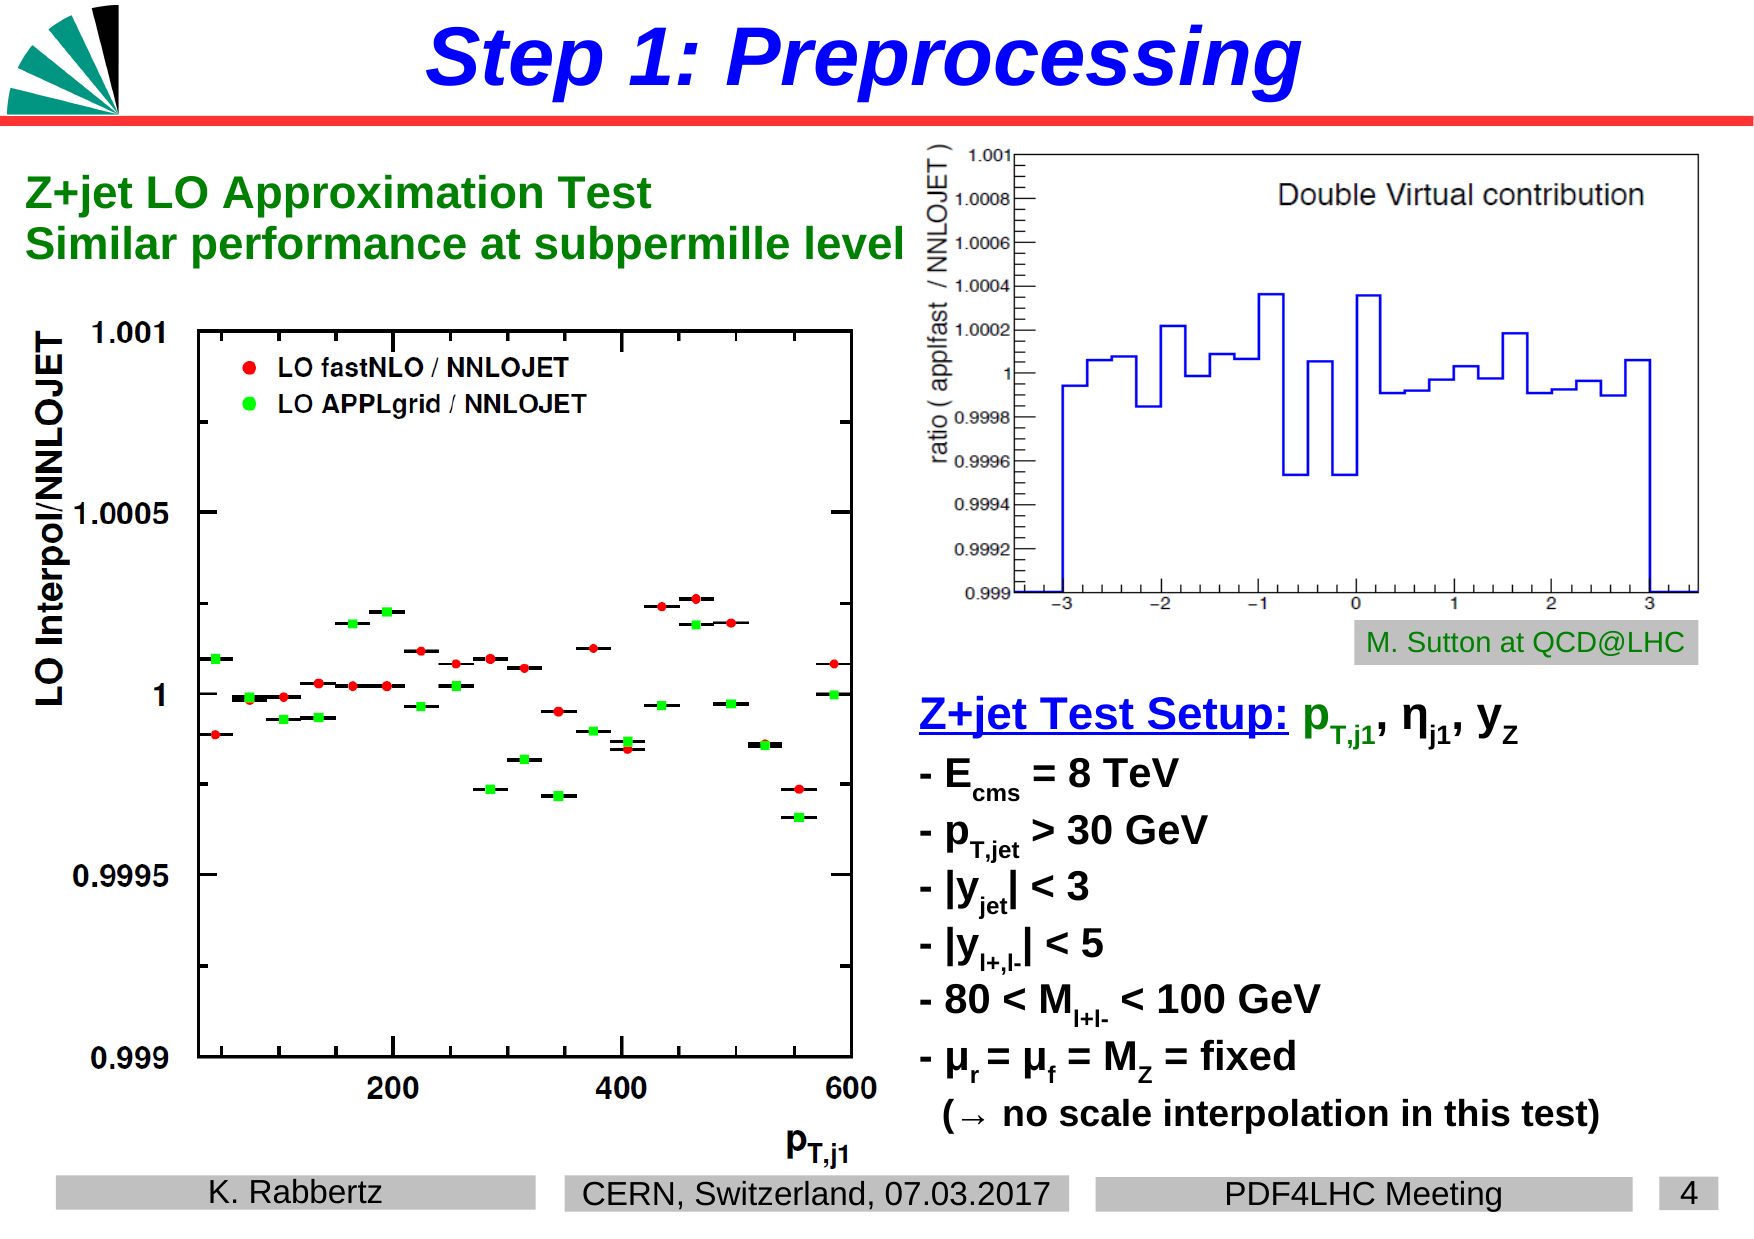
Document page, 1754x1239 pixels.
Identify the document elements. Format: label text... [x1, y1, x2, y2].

picture [27, 312, 879, 1171]
text_box Z+jet LO Approximation Test Similar performance at subpermille level [12, 160, 931, 276]
text_box Z+jet Test Setup: pT,j1, ηj1, yZ - Ecms = 8 TeV - pT,jet > 30 GeV - |yjet| < 3 - |yl+,l-| < 5 - 80 < Ml+l- < 100 GeV - μr = μf = MZ = fixed (→ no scale interpolation in this test) [907, 682, 1722, 1160]
text_box M. Sutton at QCD@LHC [1354, 620, 1699, 665]
picture [7, 5, 119, 116]
title Step 1: Preprocessing [123, 0, 1606, 114]
picture [908, 132, 1712, 682]
